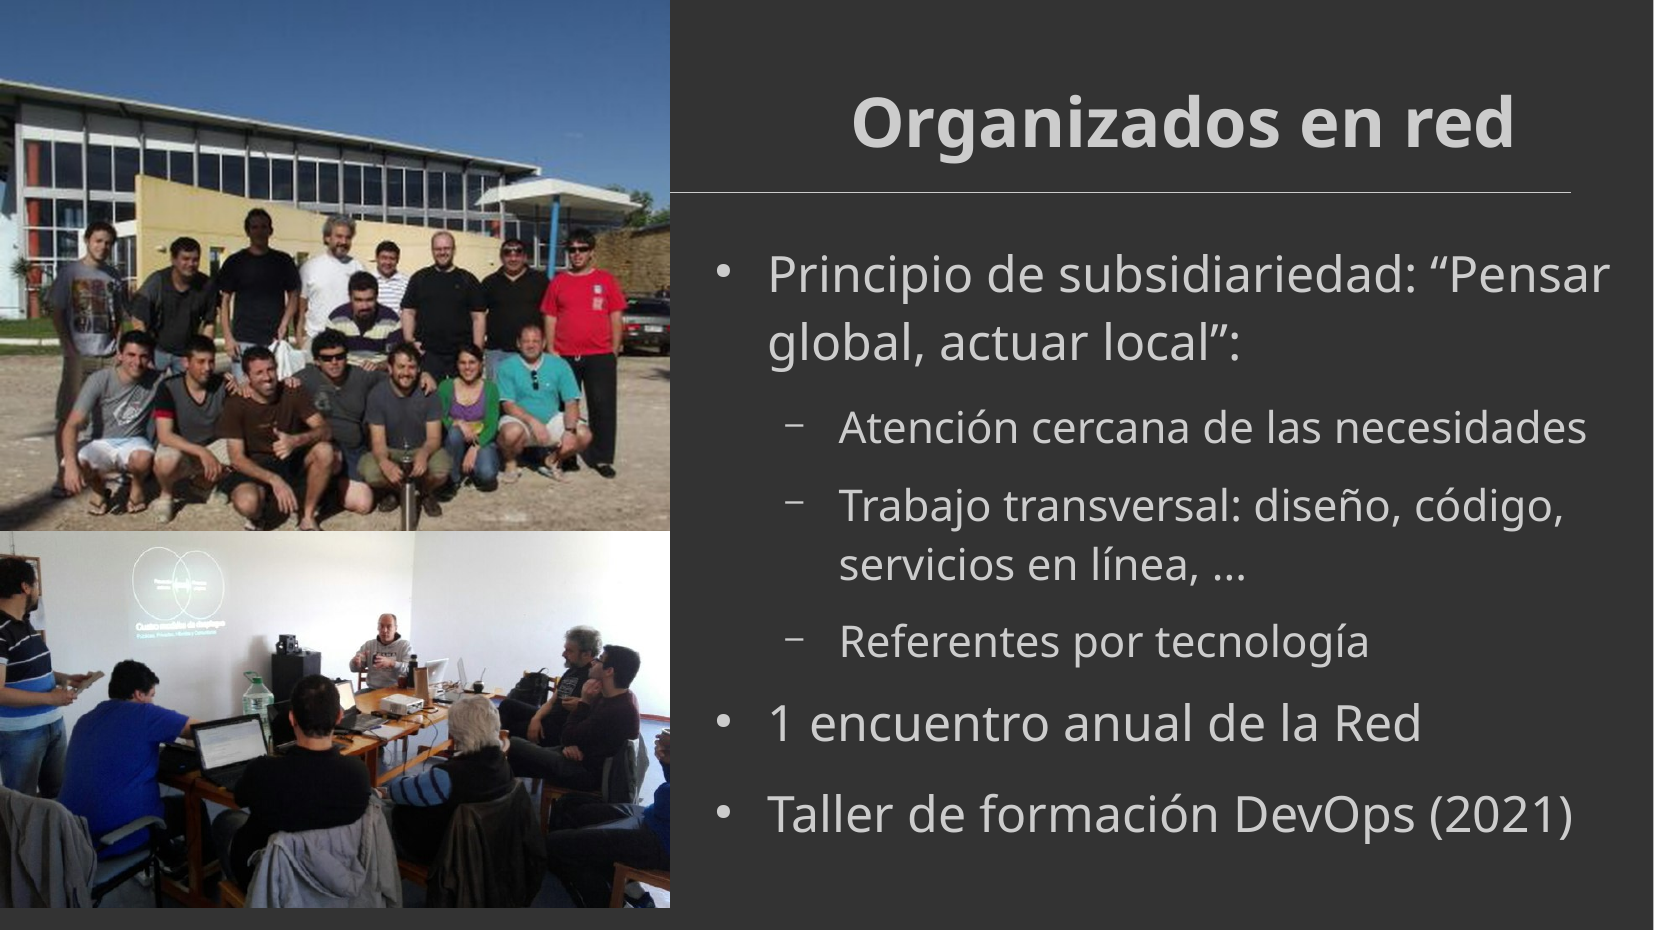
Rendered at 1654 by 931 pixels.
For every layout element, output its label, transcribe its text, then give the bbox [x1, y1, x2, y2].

list Principio de subsidiariedad: “Pensar global, actuar local”: Atención cercana de las necesidades Trabajo transversal: diseño, código, servicios en línea, ... Referentes por tecnología 1 encuentro anual de la Red Taller de formación DevOps (2021) [696, 238, 1654, 848]
picture [0, 0, 670, 908]
title Organizados en red [803, 17, 1565, 225]
